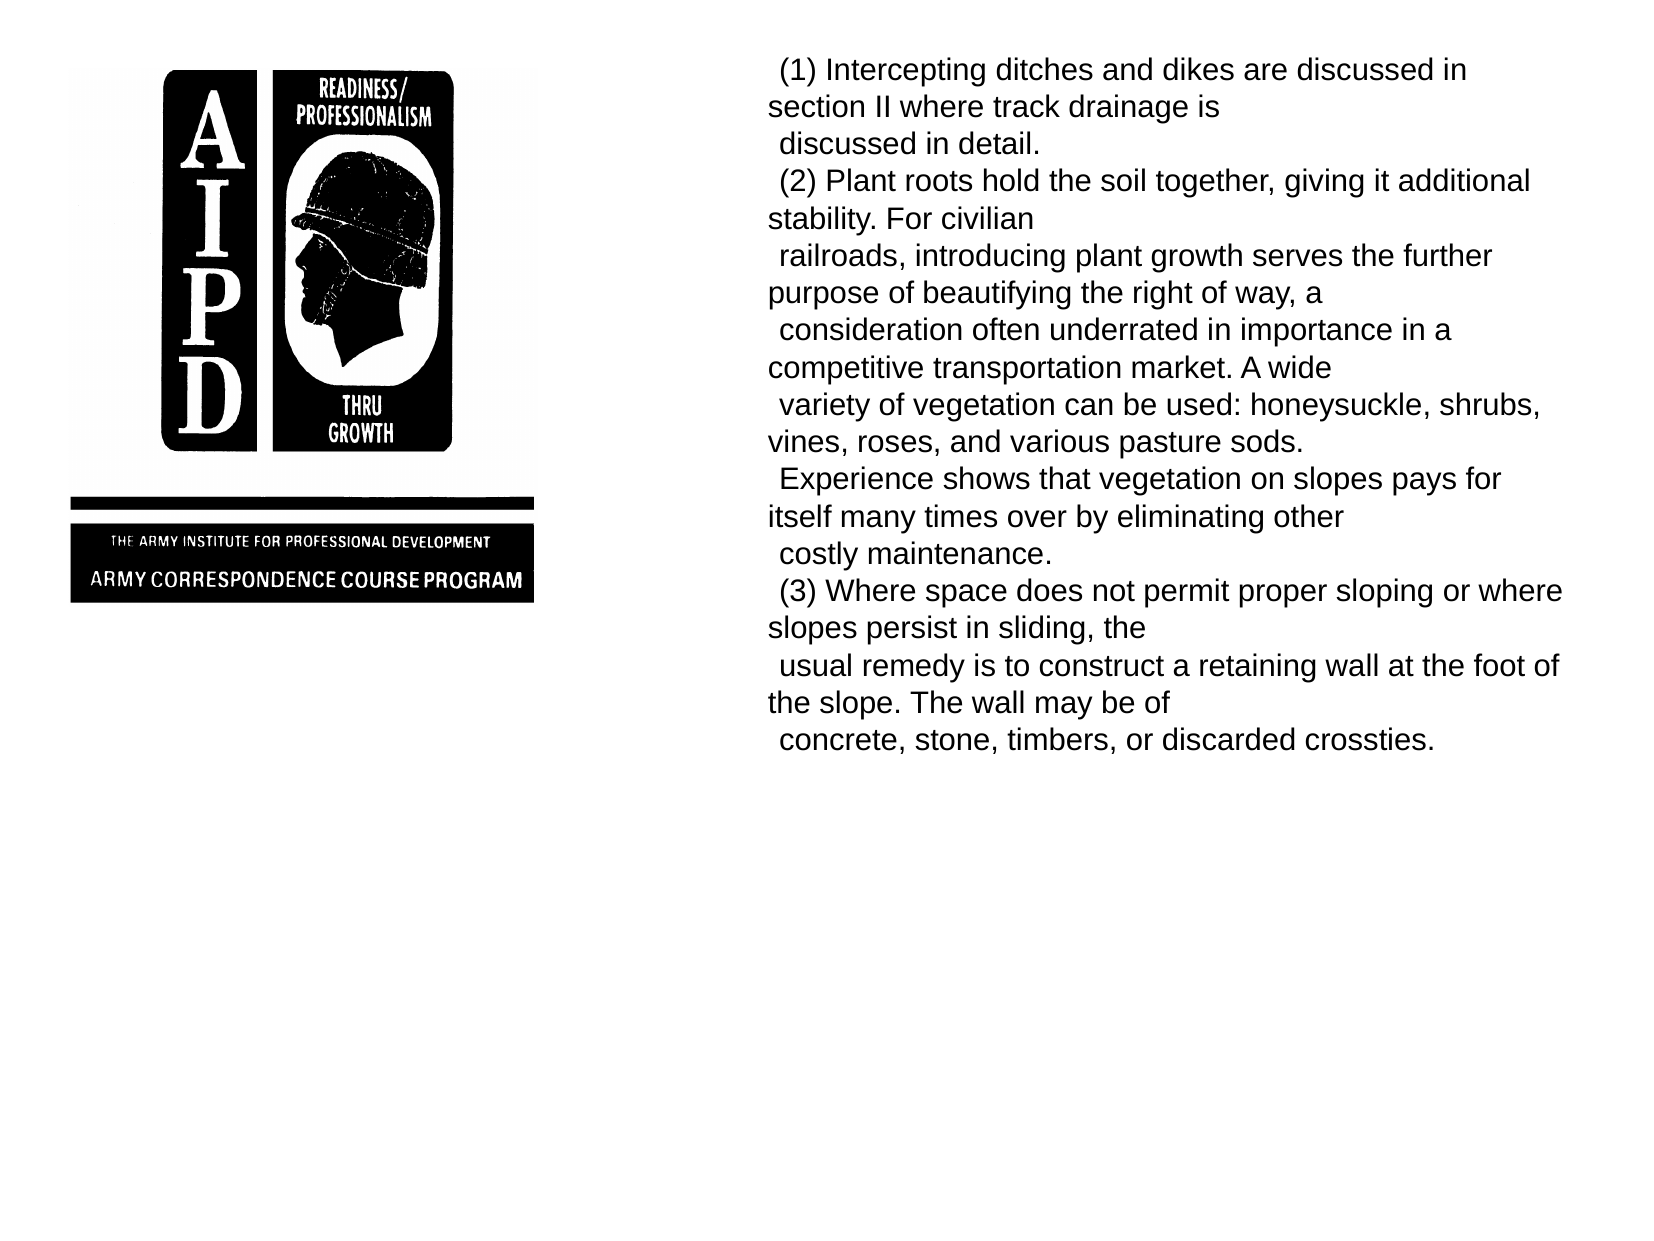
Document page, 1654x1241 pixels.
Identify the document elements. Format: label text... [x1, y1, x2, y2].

text_box (1) Intercepting ditches and dikes are discussed in section II where track drainage is discussed in detail. (2) Plant roots hold the soil together, giving it additional stability. For civilian railroads, introducing plant growth serves the further purpose of beautifying the right of way, a consideration often underrated in importance in a competitive transportation market. A wide variety of vegetation can be used: honeysuckle, shrubs, vines, roses, and various pasture sods. Experience shows that vegetation on slopes pays for itself many times over by eliminating other costly maintenance. (3) Where space does not permit proper sloping or where slopes persist in sliding, the usual remedy is to construct a retaining wall at the foot of the slope. The wall may be of concrete, stone, timbers, or discarded crossties. [753, 41, 1581, 765]
picture [68, 68, 538, 607]
